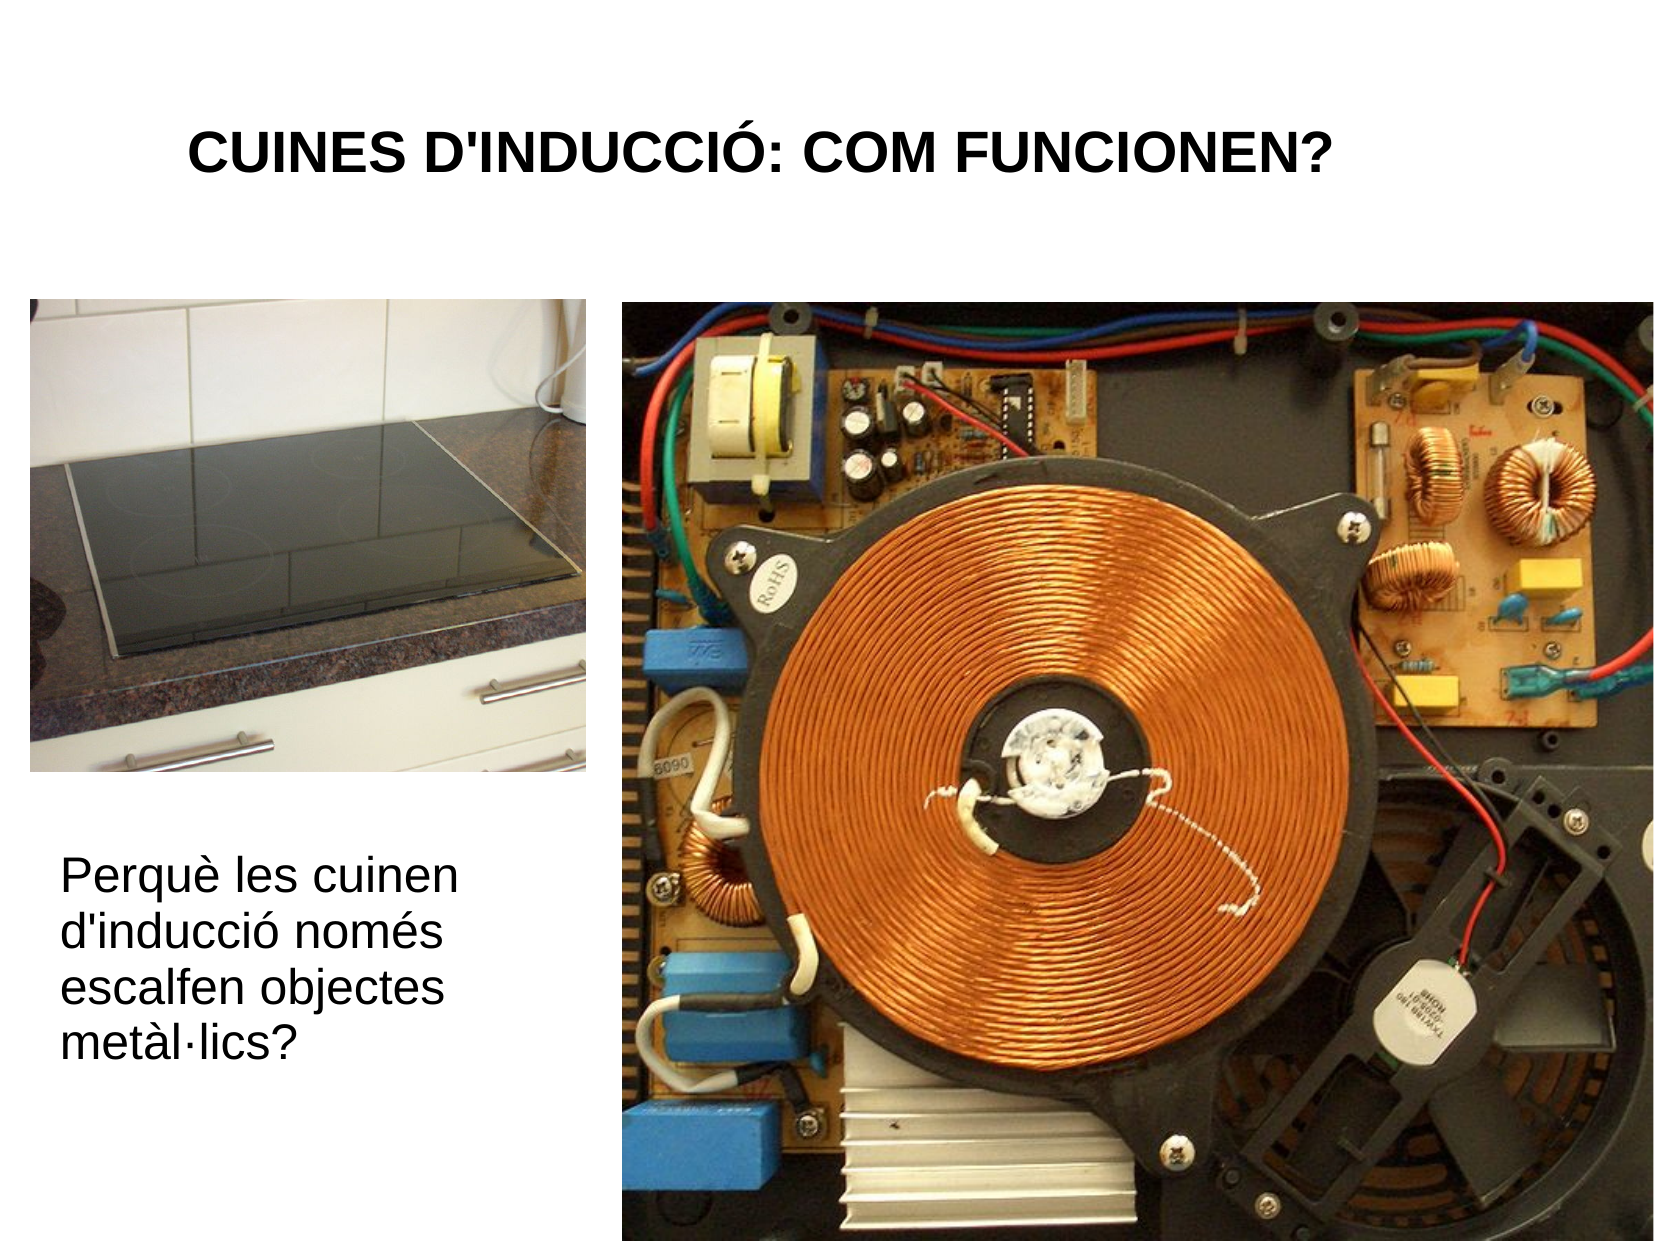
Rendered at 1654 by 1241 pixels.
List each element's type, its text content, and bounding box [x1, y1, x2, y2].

picture [30, 299, 586, 772]
text_box Perquè les cuinen d'inducció només escalfen objectes metàl·lics? [45, 840, 571, 1078]
text_box CUINES D'INDUCCIÓ: COM FUNCIONEN? [172, 112, 1516, 193]
picture [622, 302, 1654, 1241]
